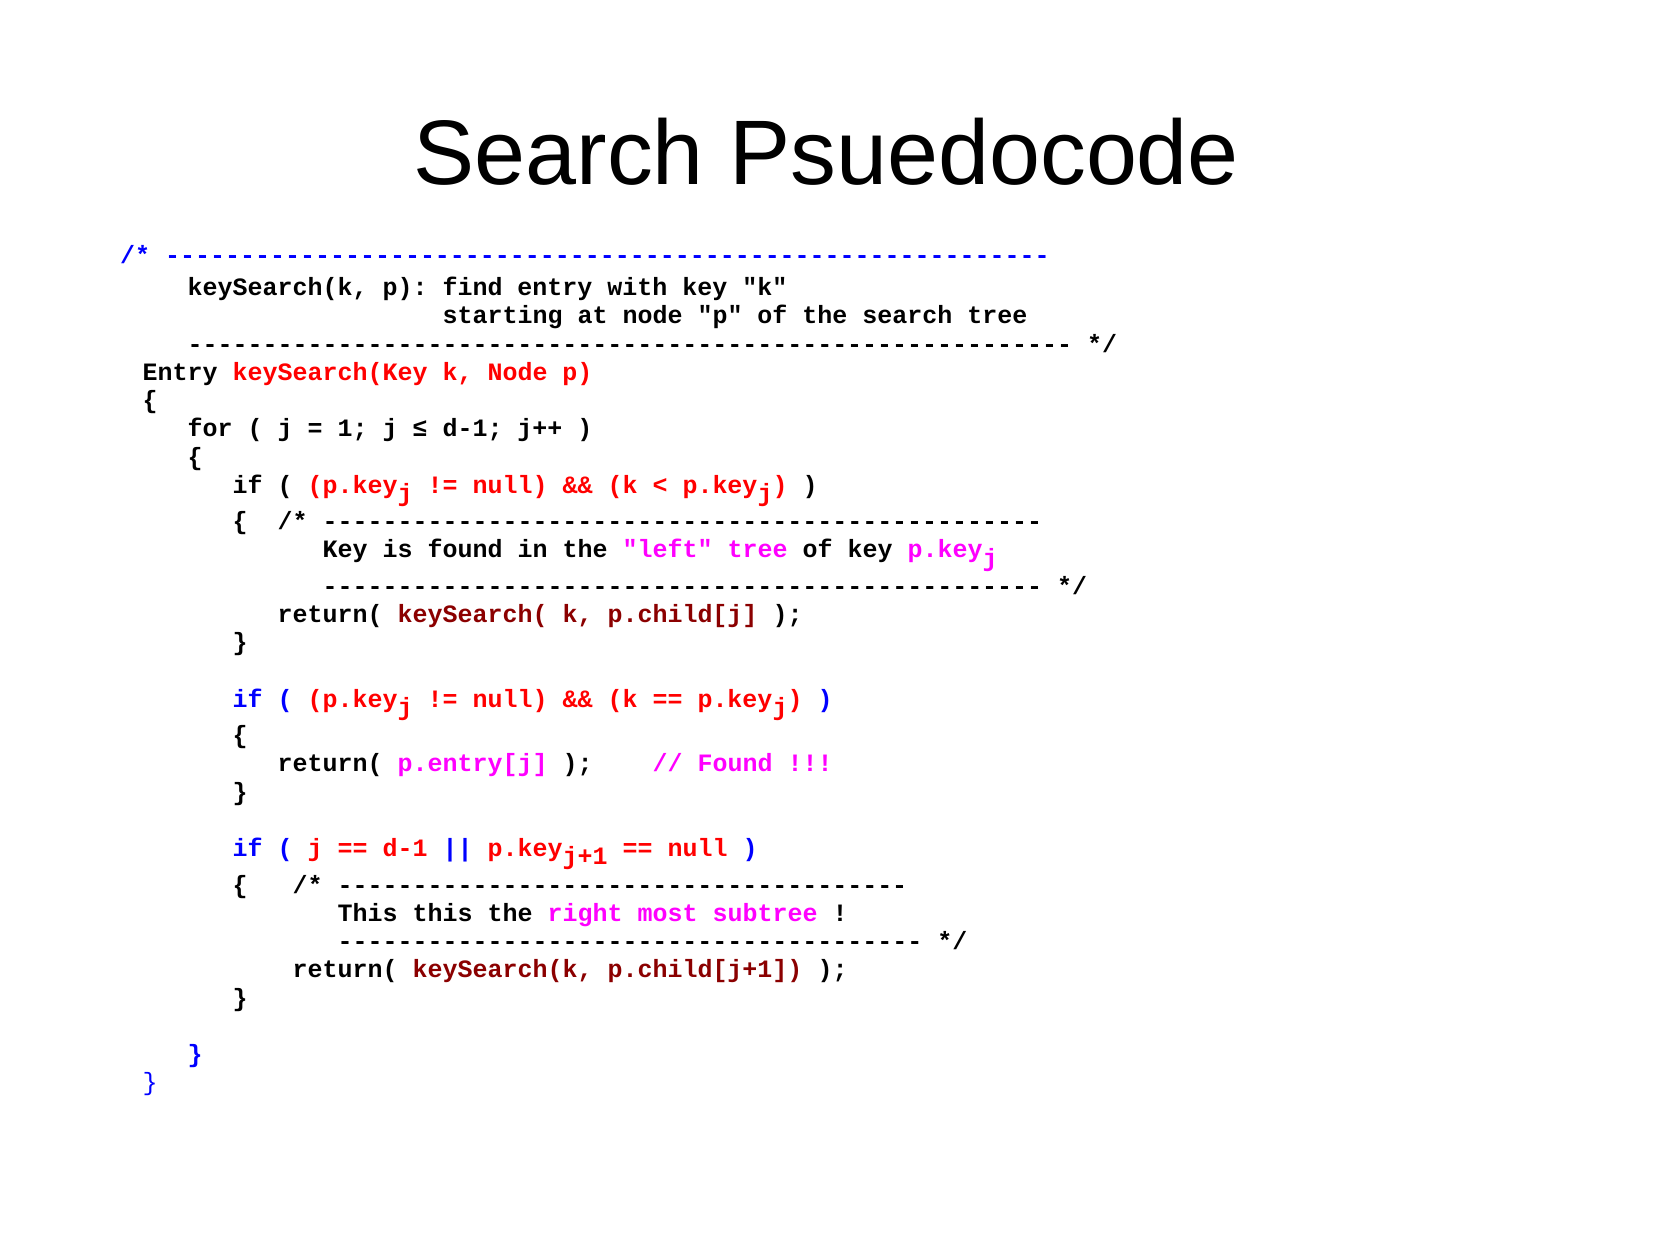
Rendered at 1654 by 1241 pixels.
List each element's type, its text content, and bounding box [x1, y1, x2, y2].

title Search Psuedocode [82, 49, 1571, 257]
text_box /* ----------------------------------------------------------- keySearch(k, p): find entry with key "k" starting at node "p" of the search tree ----------------------------------------------------------- */ Entry keySearch(Key k, Node p) { for ( j = 1; j ≤ d-1; j++ ) { if ( (p.keyj != null) && (k < p.keyj) ) { /* ------------------------------------------------ Key is found in the "left" tree of key p.keyj ------------------------------------------------ */ return( keySearch( k, p.child[j] ); } if ( (p.keyj != null) && (k == p.keyj) ) { return( p.entry[j] ); // Found !!! } if ( j == d-1 || p.keyj+1 == null ) { /* -------------------------------------- This this the right most subtree ! --------------------------------------- */ return( keySearch(k, p.child[j+1]) ); } } } [82, 225, 1238, 1134]
